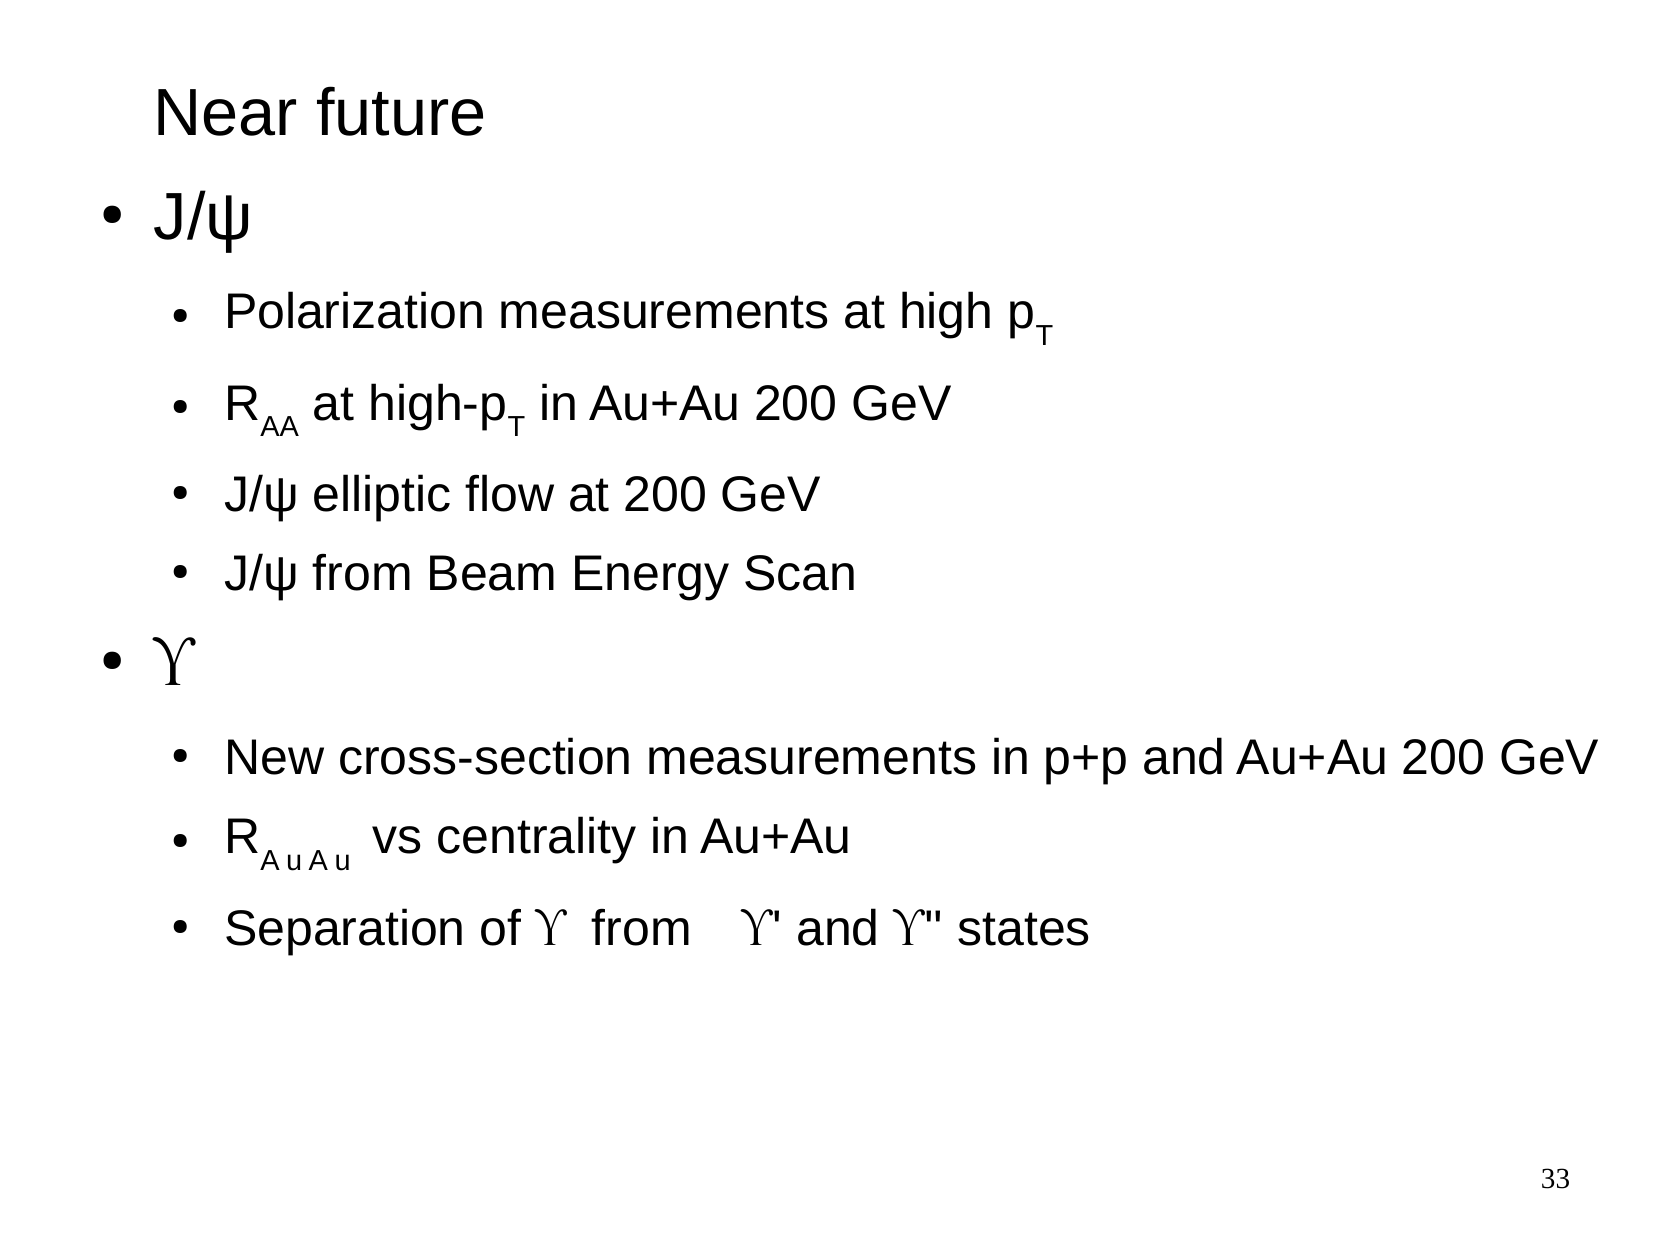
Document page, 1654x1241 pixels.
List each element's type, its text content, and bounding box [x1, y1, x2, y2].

list Near future J/ψ Polarization measurements at high pT RAA at high-pT in Au+Au 200 GeV J/ψ elliptic flow at 200 GeV J/ψ from Beam Energy Scan ¡ New cross-section measurements in p+p and Au+Au 200 GeV RA u A u vs centrality in Au+Au Separation of ¡ from ¡' and ¡'' states [82, 75, 1613, 1201]
